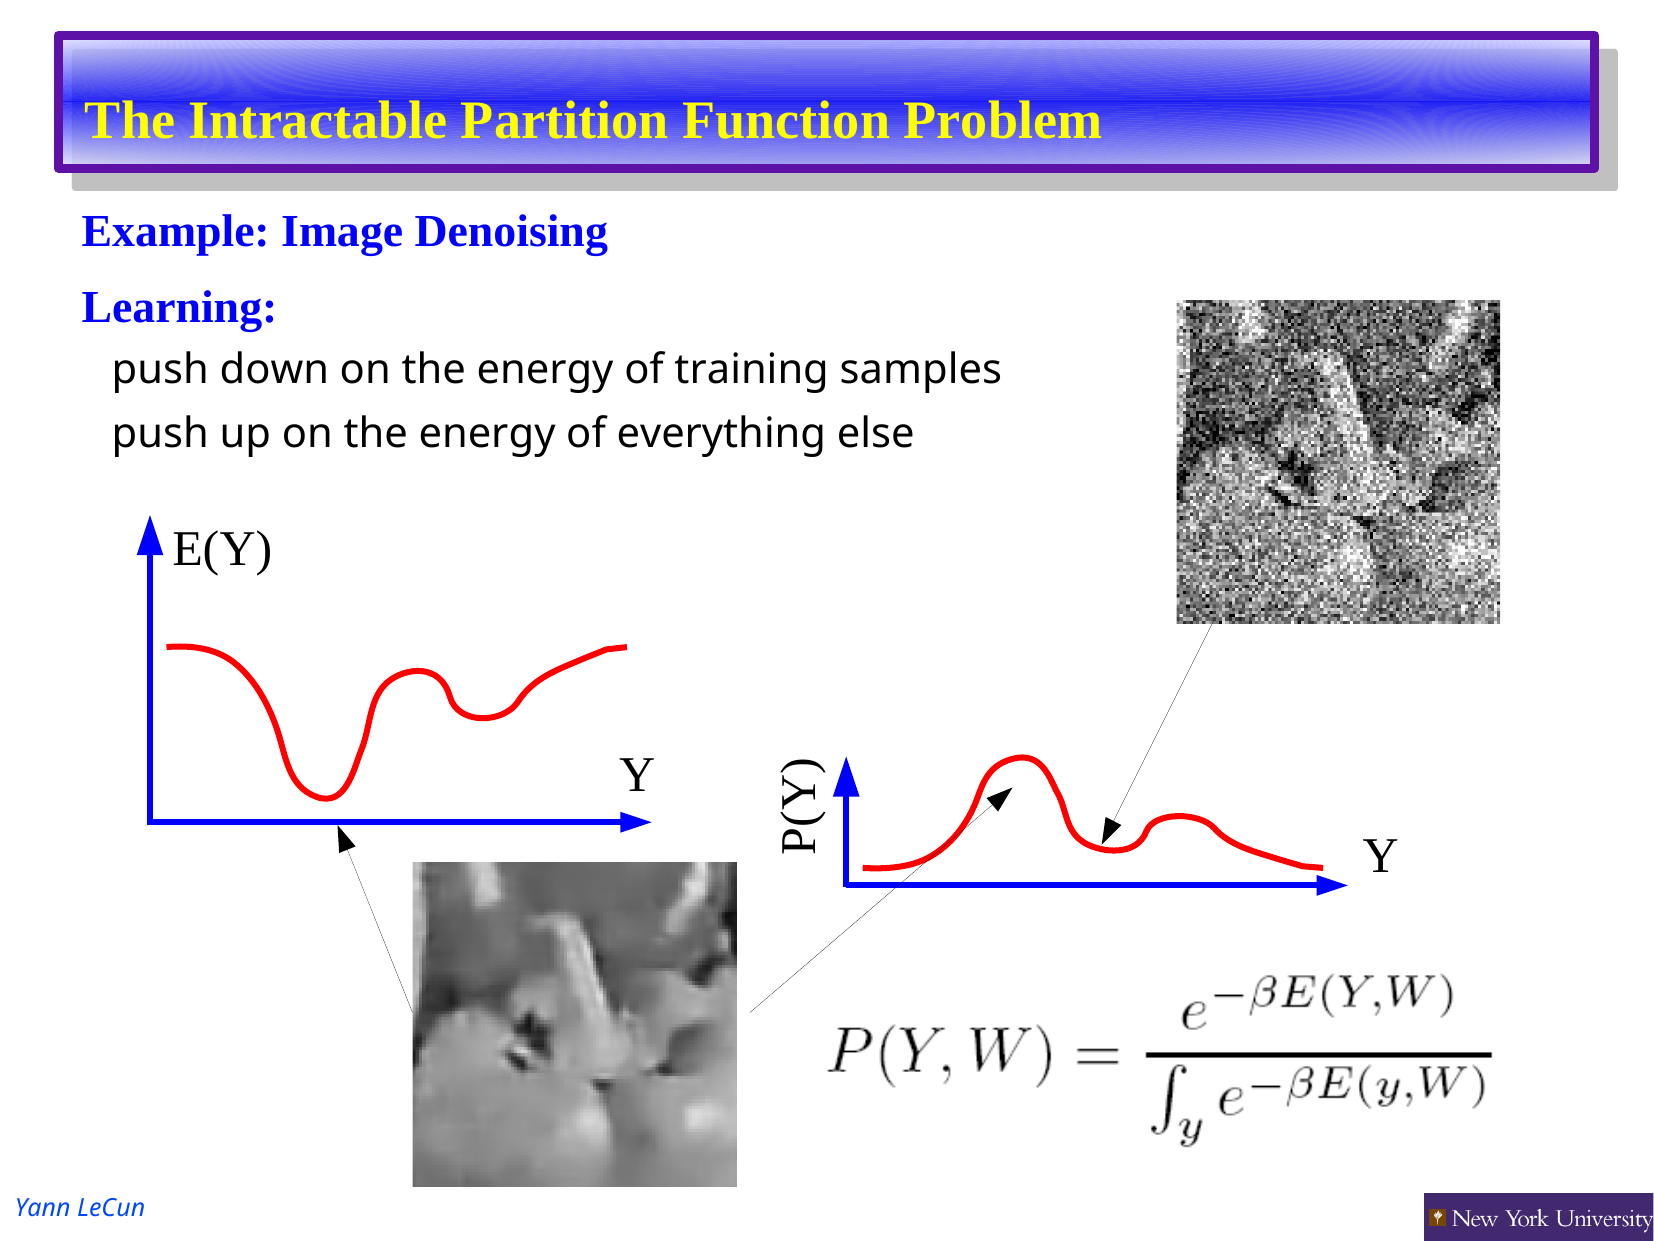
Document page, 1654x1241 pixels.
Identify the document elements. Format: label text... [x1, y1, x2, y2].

picture [813, 960, 1538, 1163]
list Example: Image Denoising Learning: push down on the energy of training samples push up on the energy of everything else [81, 205, 1613, 1195]
text_box P(Y) [767, 754, 844, 859]
picture [412, 862, 737, 1187]
title The Intractable Partition Function Problem [58, 35, 1595, 169]
text_box Y [1359, 824, 1402, 901]
text_box Y [616, 743, 659, 820]
text_box E(Y) [169, 517, 276, 594]
picture [1424, 1193, 1654, 1241]
picture [1176, 300, 1501, 624]
